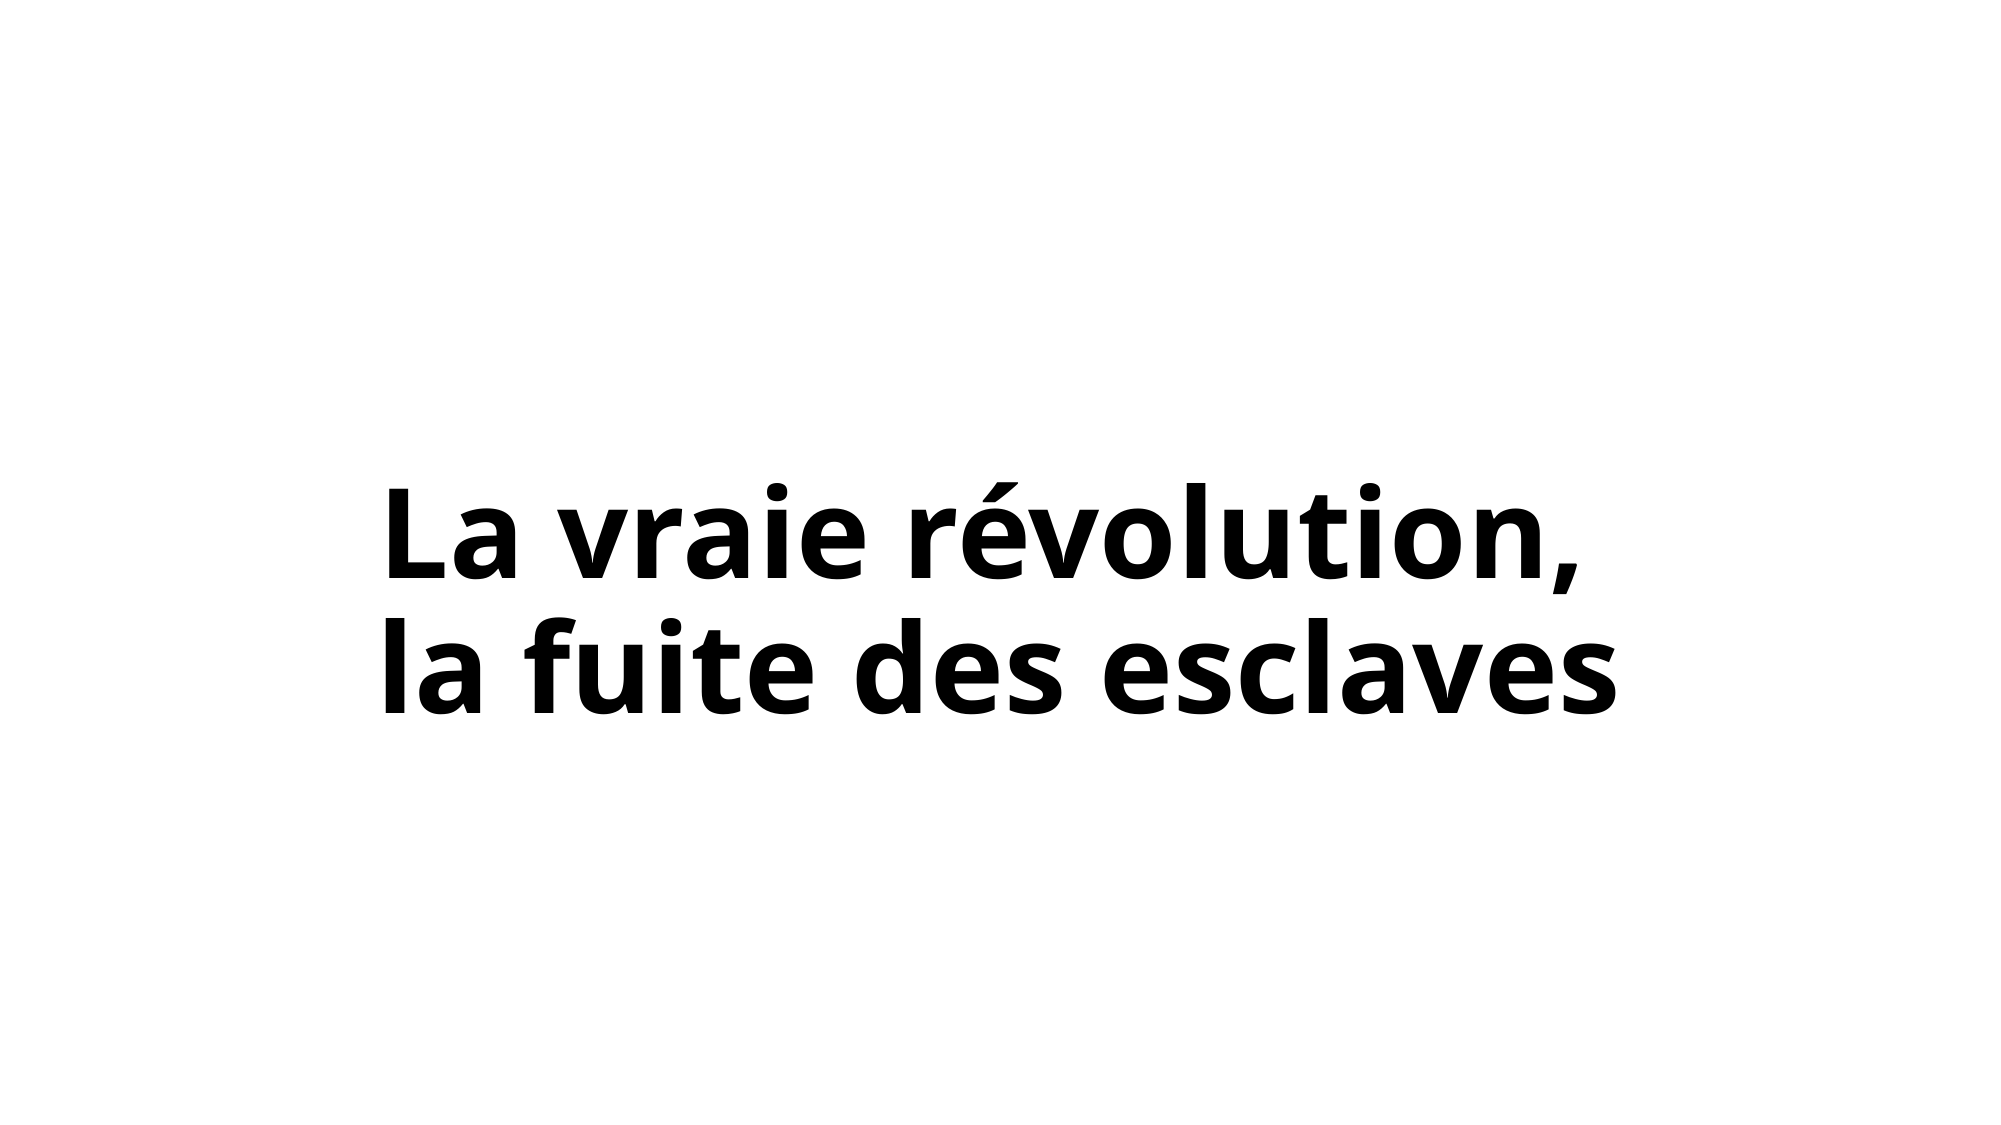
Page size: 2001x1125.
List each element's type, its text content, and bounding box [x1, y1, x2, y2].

title La vraie révolution, la fuite des esclaves [136, 280, 1862, 749]
